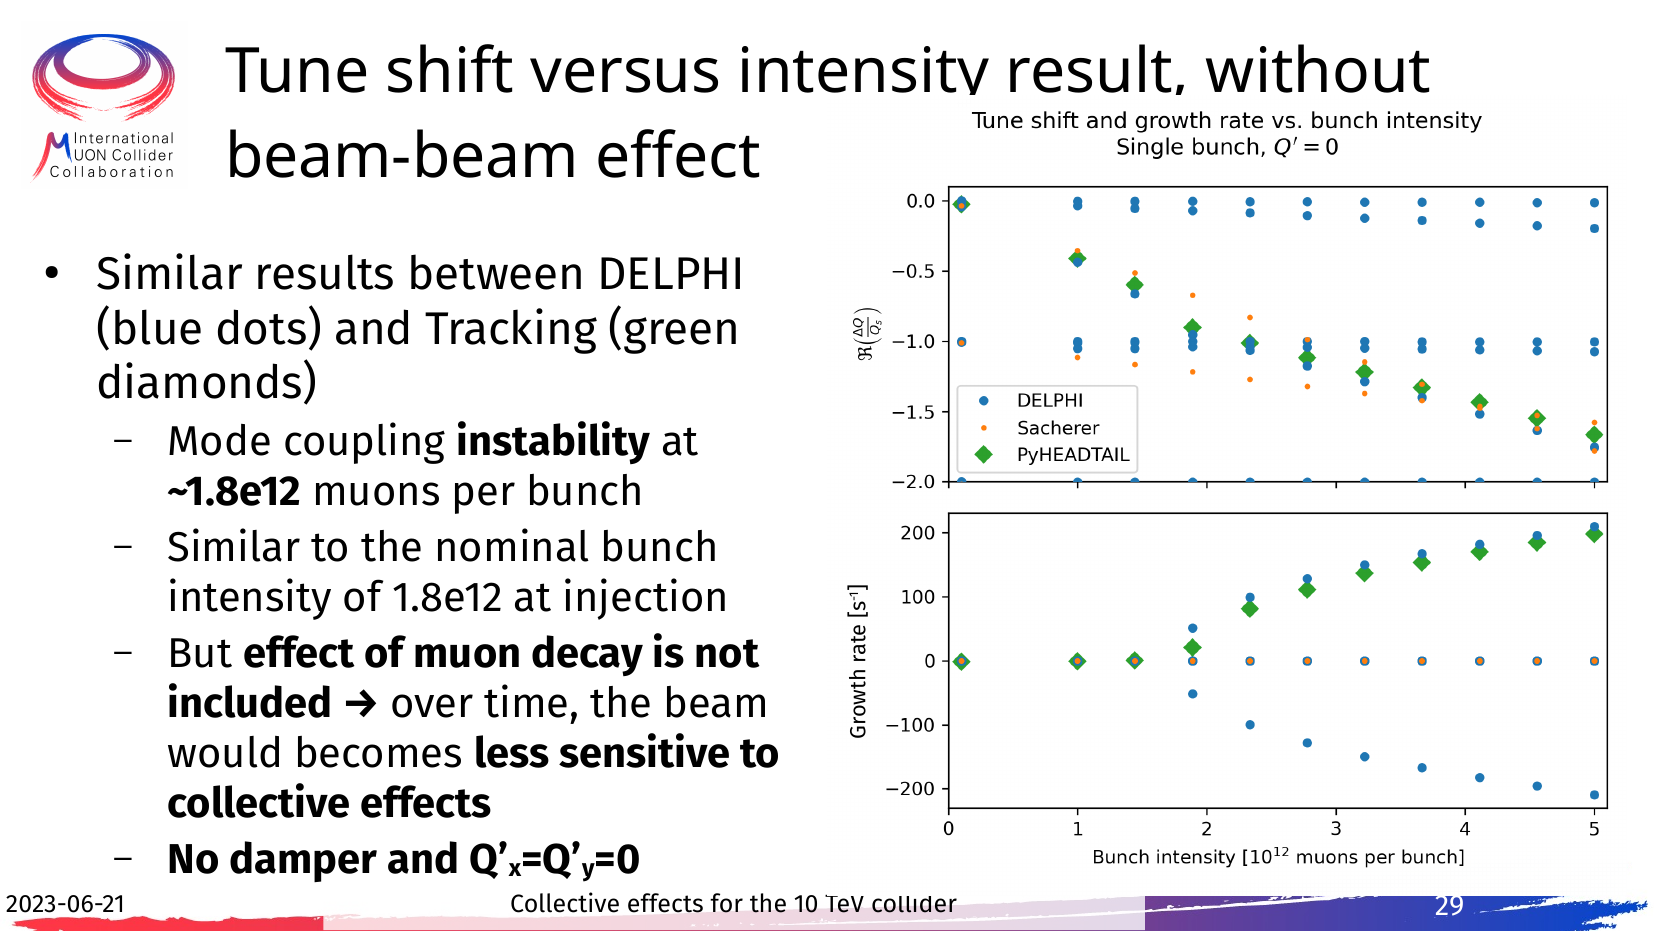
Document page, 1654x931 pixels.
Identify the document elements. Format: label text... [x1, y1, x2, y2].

list Similar results between DELPHI (blue dots) and Tracking (green diamonds) Mode coupling instability at ~1.8e12 muons per bunch Similar to the nominal bunch intensity of 1.8e12 at injection But effect of muon decay is not included → over time, the beam would becomes less sensitive to collective effects No damper and Q’x=Q’y=0 [25, 246, 809, 844]
picture [442, 855, 450, 869]
picture [0, 95, 1654, 931]
picture [180, 848, 186, 863]
picture [21, 21, 188, 189]
title Tune shift versus intensity result, without beam-beam effect [225, 25, 1571, 188]
picture [237, 855, 245, 869]
picture [624, 849, 632, 869]
picture [551, 848, 562, 869]
picture [478, 848, 489, 869]
text_box Growth rate [s-1] [837, 569, 879, 754]
